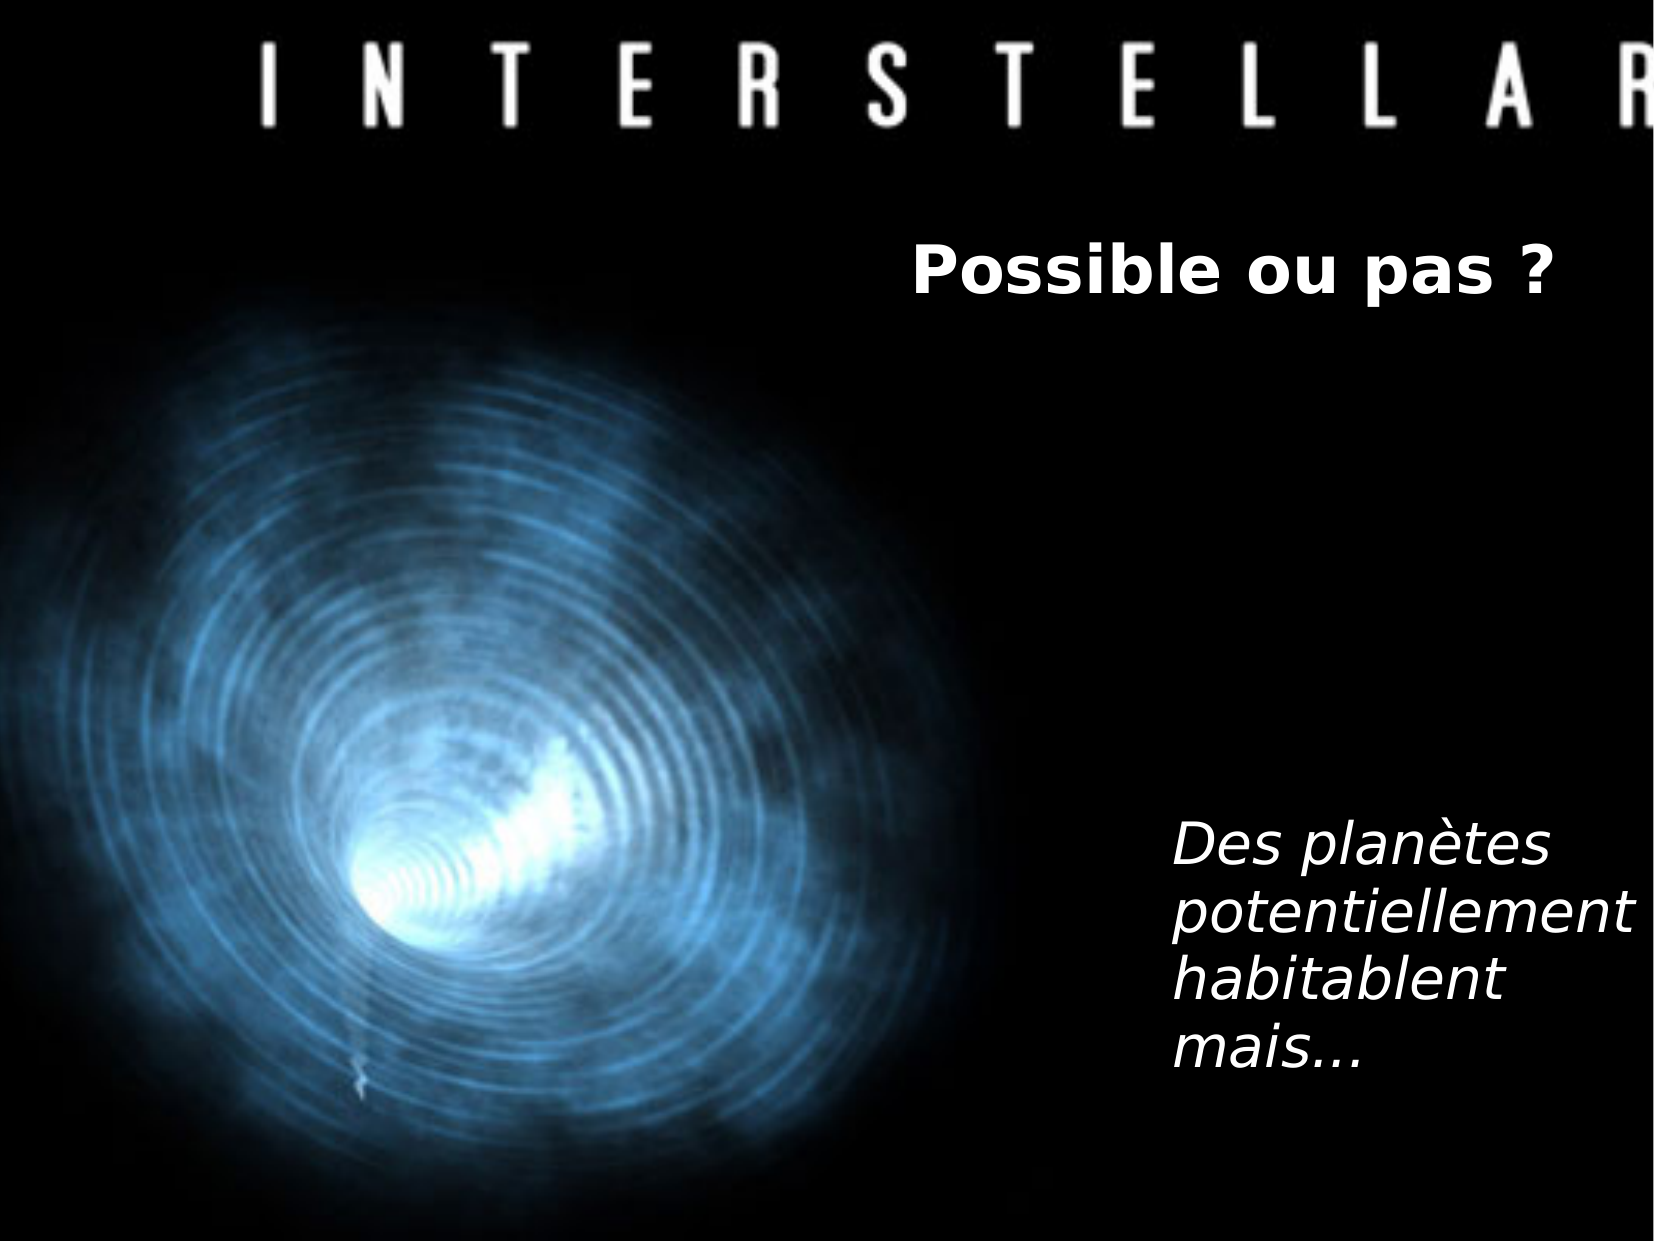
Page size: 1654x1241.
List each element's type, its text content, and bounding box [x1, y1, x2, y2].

text_box Des planètes potentiellement habitablent mais... [1157, 803, 1654, 1241]
picture [0, 0, 1654, 1241]
text_box Possible ou pas ? [850, 224, 1619, 317]
